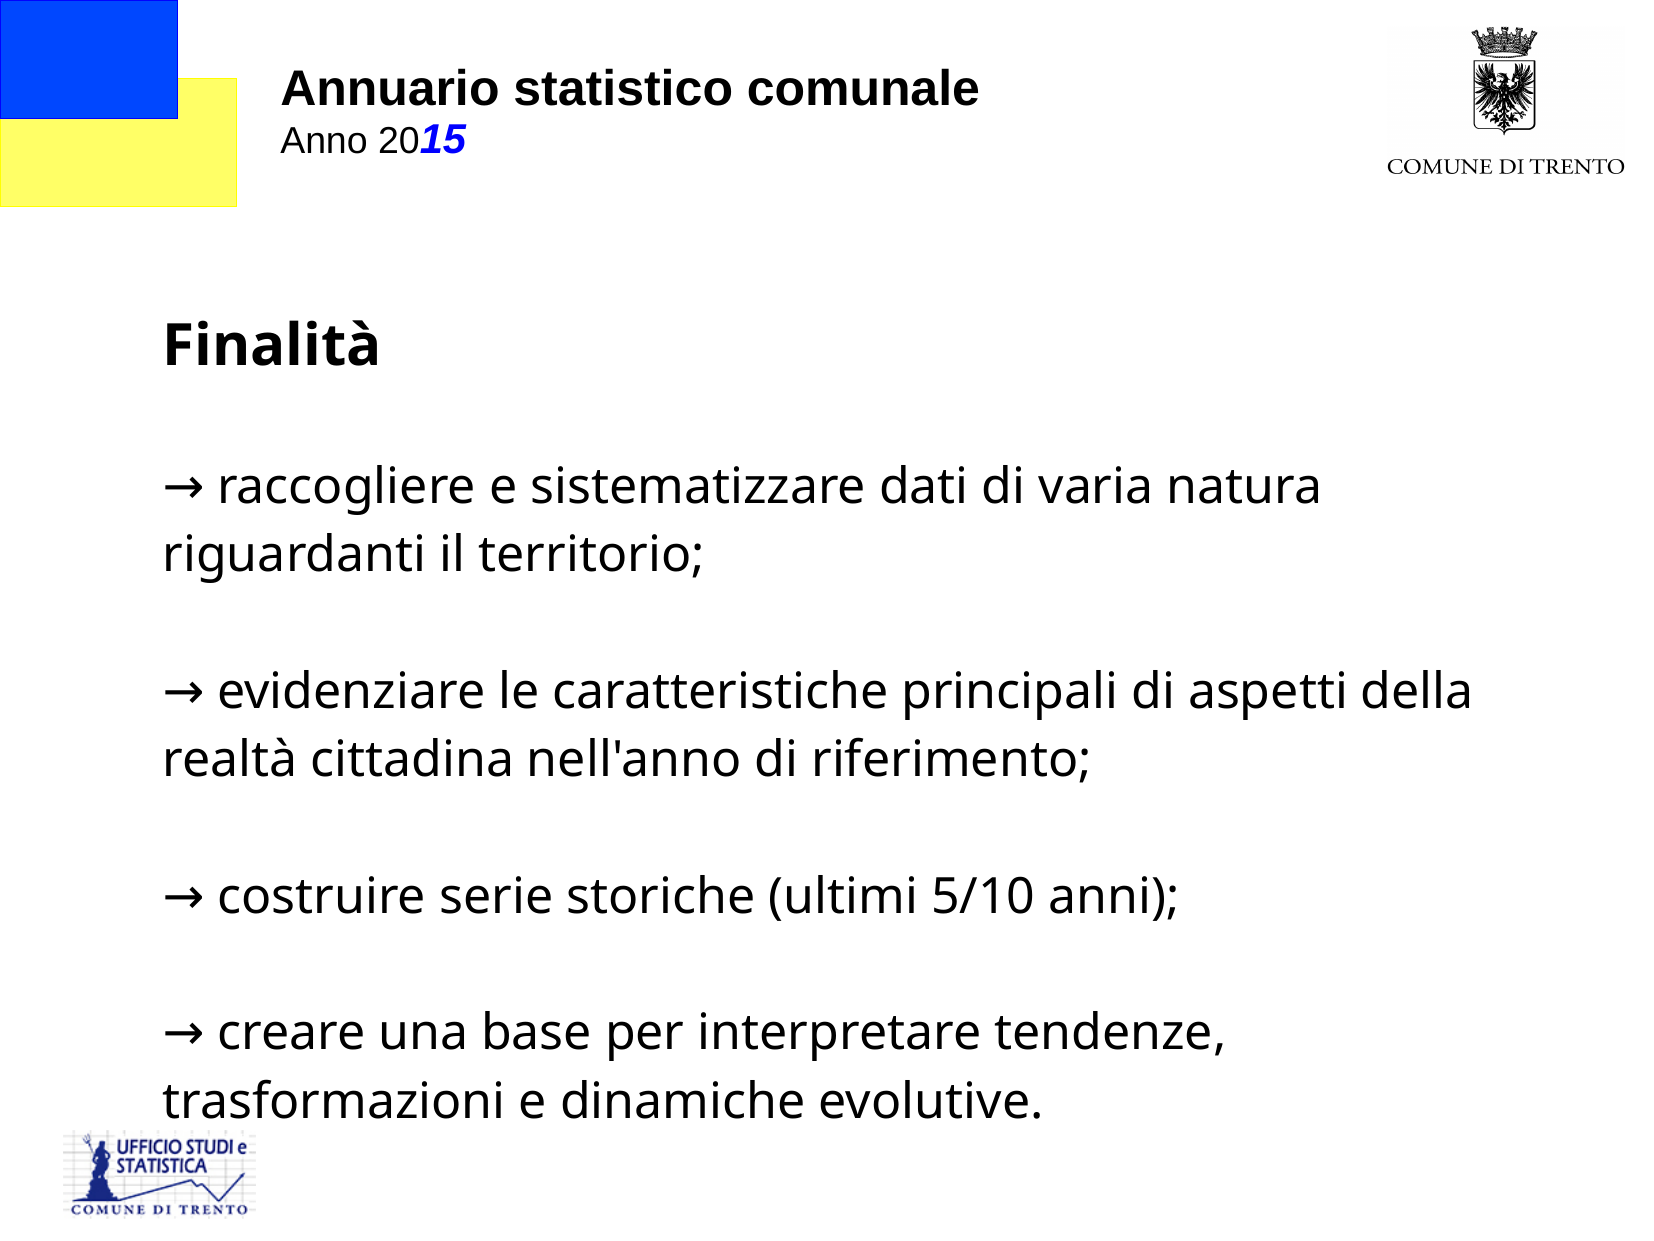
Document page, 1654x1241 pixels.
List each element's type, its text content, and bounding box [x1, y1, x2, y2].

text_box Finalità → raccogliere e sistematizzare dati di varia natura riguardanti il territorio; → evidenziare le caratteristiche principali di aspetti della realtà cittadina nell'anno di riferimento; → costruire serie storiche (ultimi 5/10 anni); → creare una base per interpretare tendenze, trasformazioni e dinamiche evolutive. [147, 295, 1536, 1044]
text_box [0, 0, 237, 207]
picture [63, 1130, 256, 1219]
text_box Annuario statistico comunale Anno 2015 [265, 53, 1241, 178]
